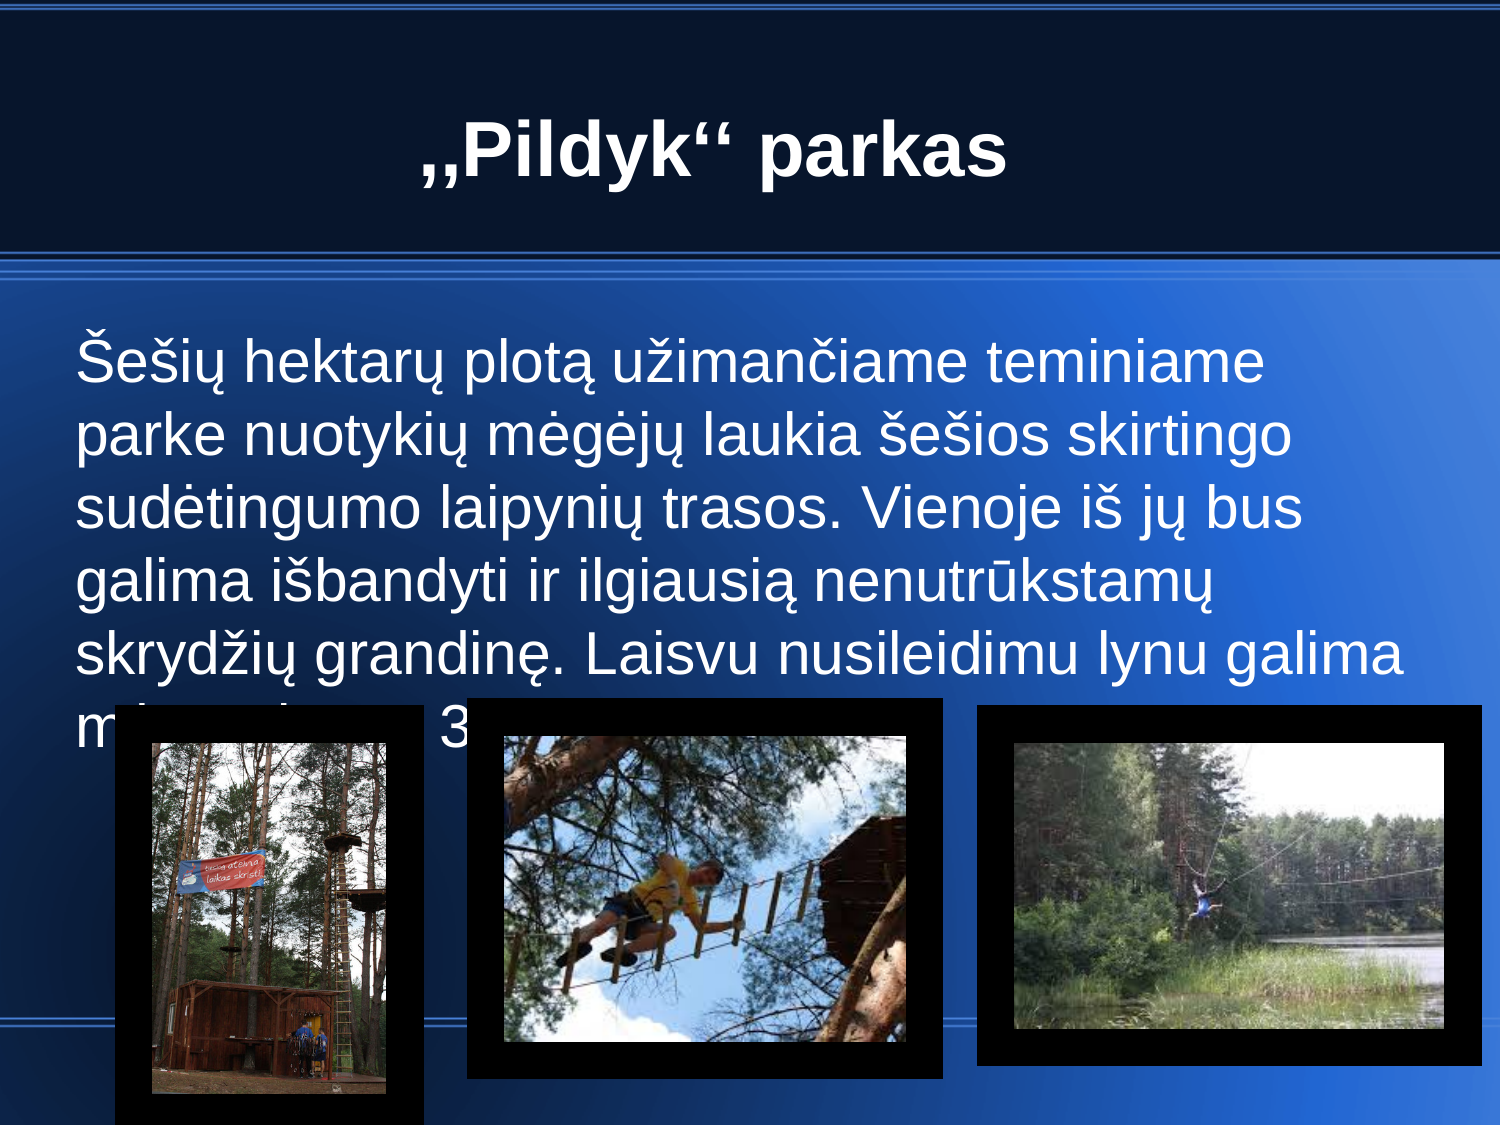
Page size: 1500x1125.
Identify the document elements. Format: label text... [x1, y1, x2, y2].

picture [1014, 742, 1445, 1029]
list Šešių hektarų plotą užimančiame teminiame parke nuotykių mėgėjų laukia šešios skirtingo sudėtingumo laipynių trasos. Vienoje iš jų bus galima išbandyti ir ilgiausią nenutrūkstamų skrydžių grandinę. Laisvu nusileidimu lynu galima mėgautis net 300 metrų. [75, 322, 1425, 959]
picture [152, 742, 387, 1095]
picture [503, 735, 906, 1042]
title ,,Pildyk‘‘ parkas [39, 51, 1390, 240]
